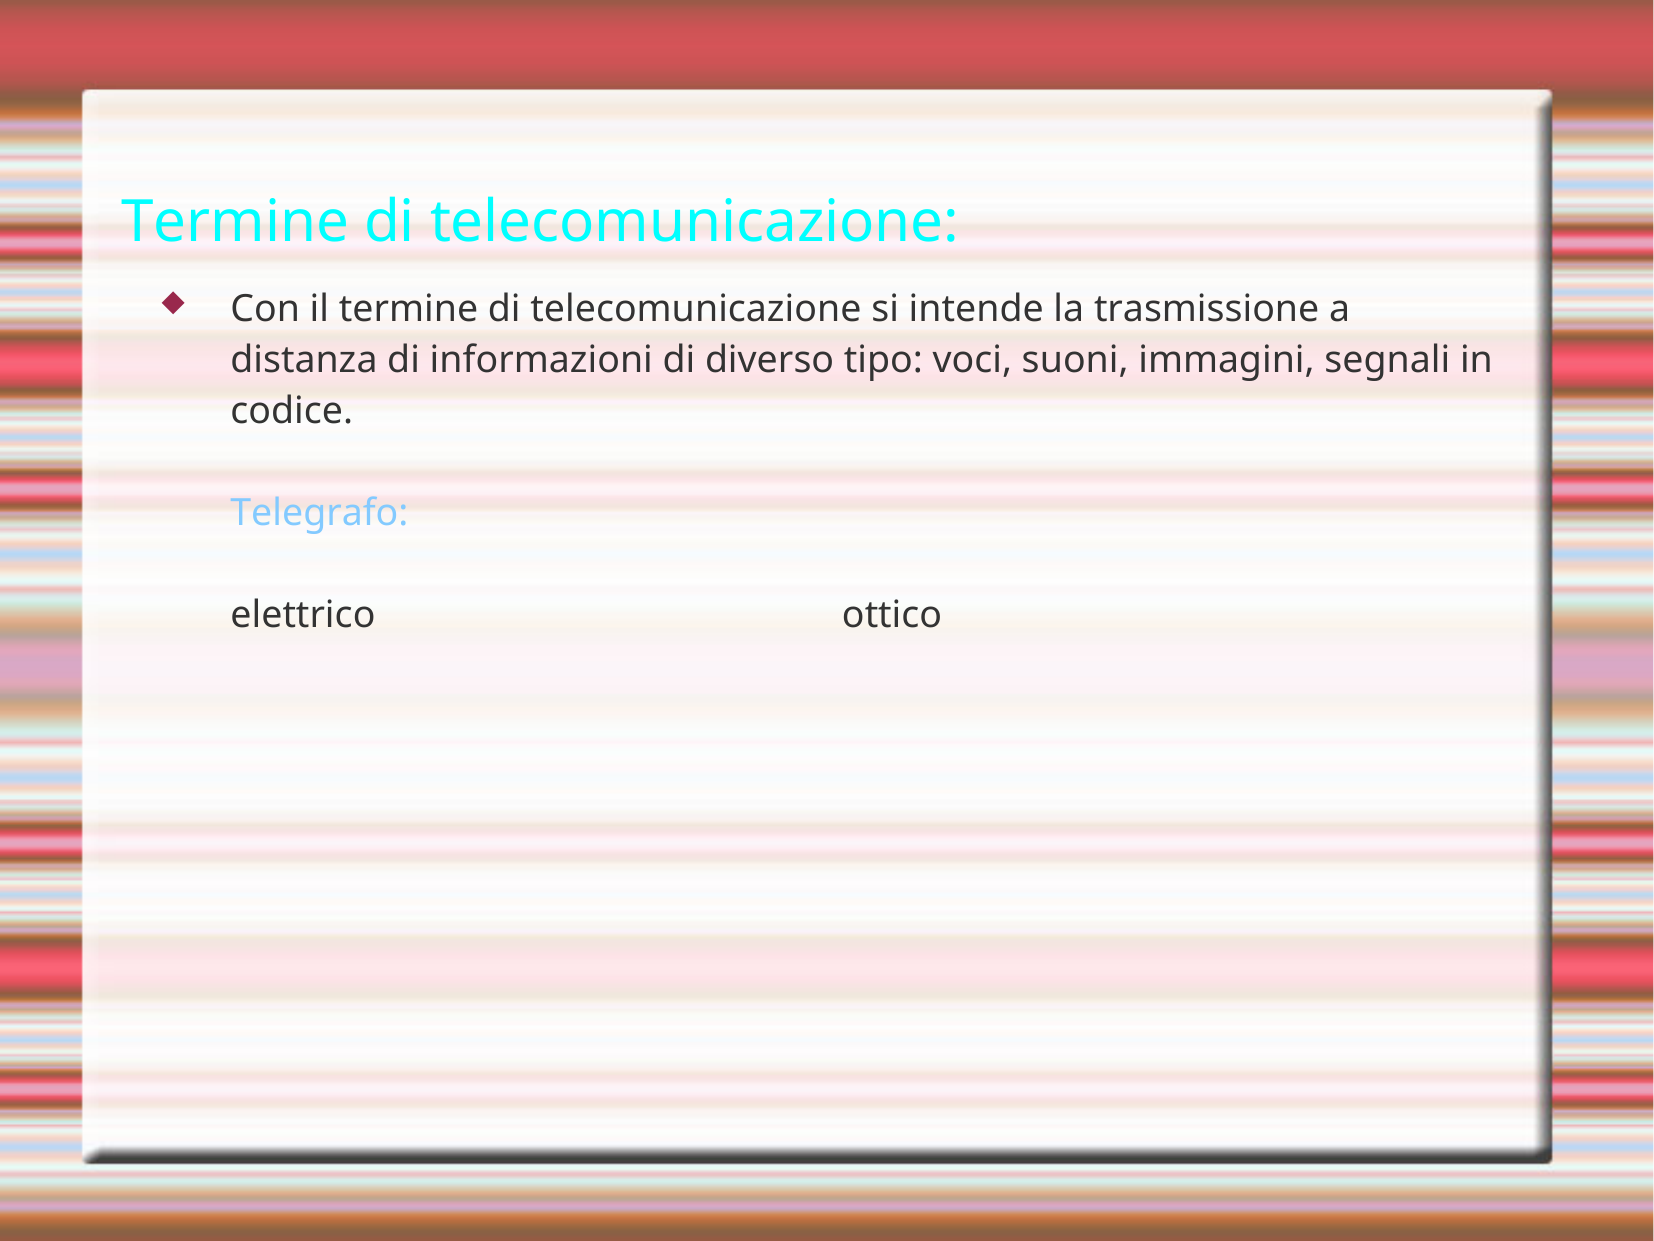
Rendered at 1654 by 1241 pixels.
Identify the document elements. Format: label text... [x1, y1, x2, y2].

list Con il termine di telecomunicazione si intende la trasmissione a distanza di informazioni di diverso tipo: voci, suoni, immagini, segnali in codice. Telegrafo: elettrico ottico [147, 281, 1506, 1063]
title Termine di telecomunicazione: [121, 114, 1534, 322]
picture [0, 0, 1654, 1241]
